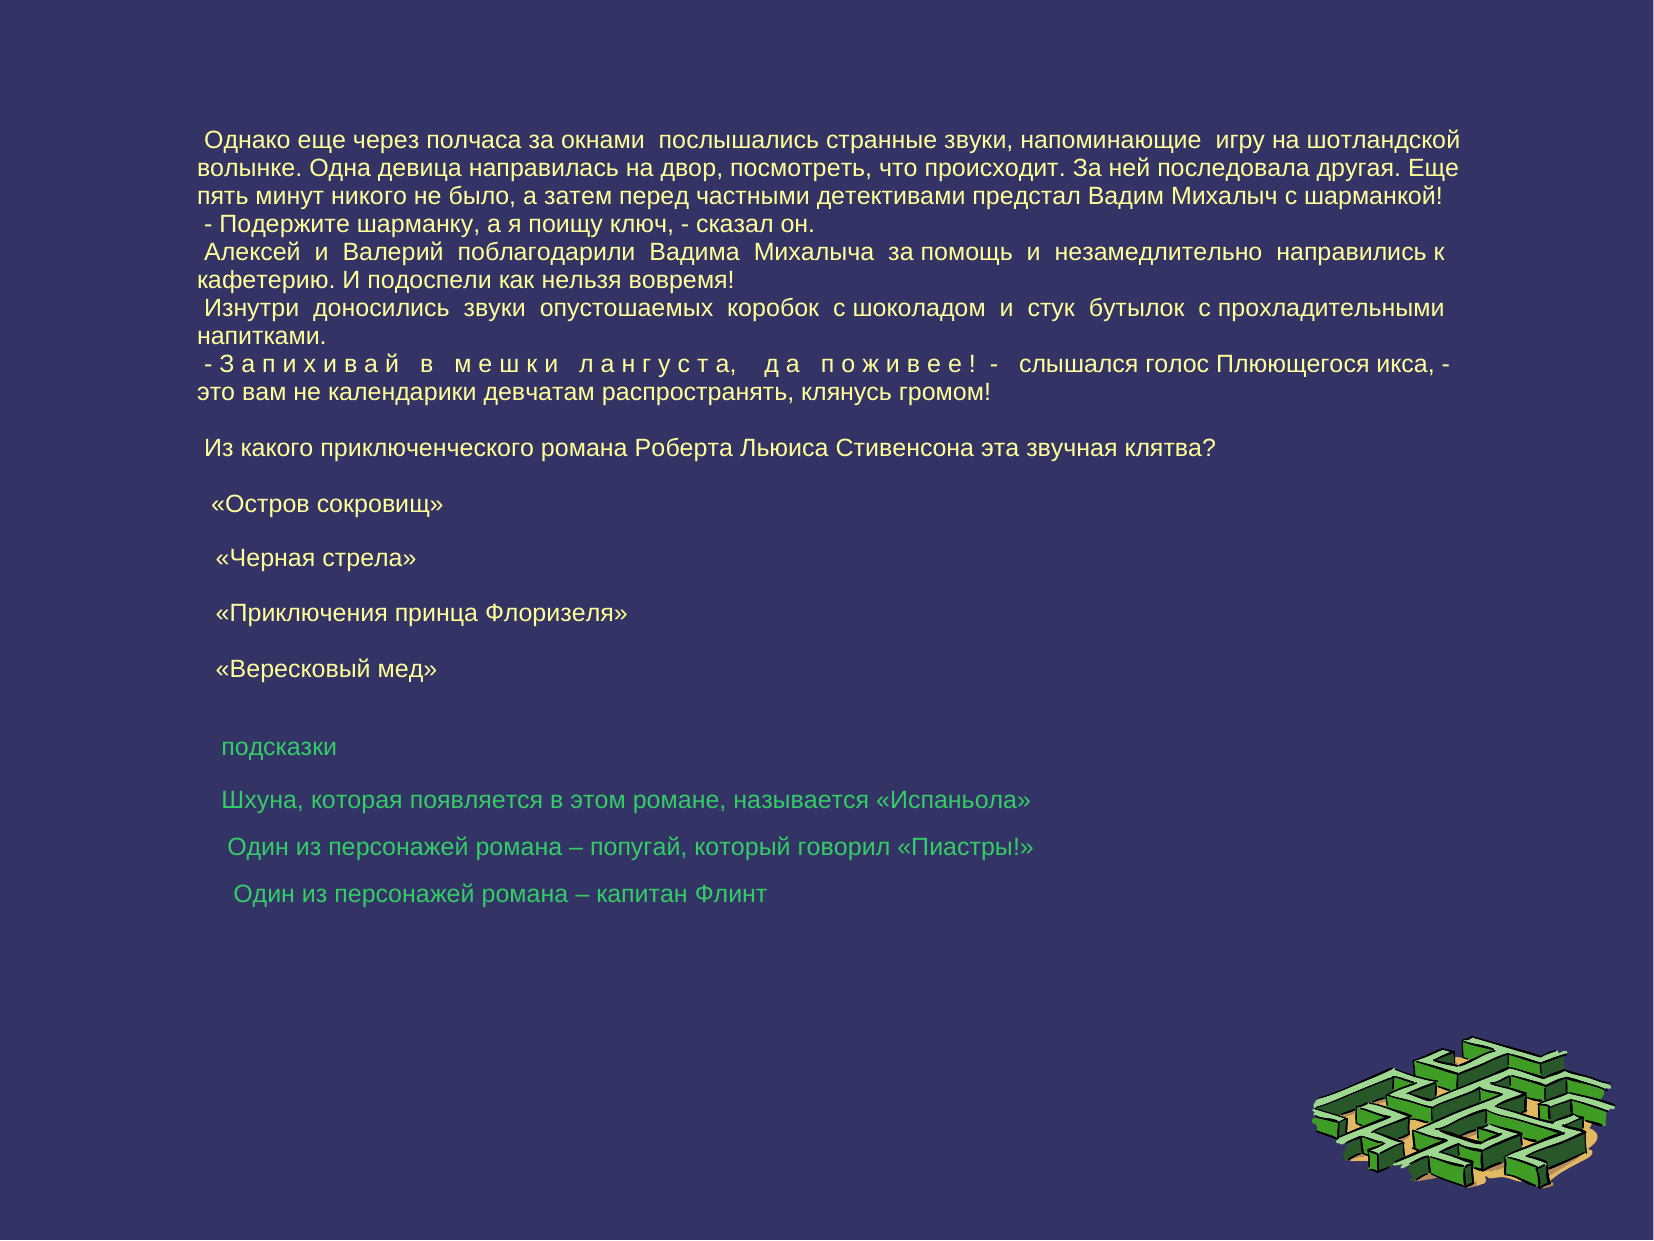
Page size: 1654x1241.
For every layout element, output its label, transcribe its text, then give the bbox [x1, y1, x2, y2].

text_box Однако еще через полчаса за окнами послышались странные звуки, напоминающие игру на шотландской волынке. Одна девица направилась на двор, посмотреть, что происходит. За ней последовала другая. Еще пять минут никого не было, а затем перед частными детективами предстал Вадим Михалыч с шарманкой! - Подержите шарманку, а я поищу ключ, - сказал он. Алексей и Валерий поблагодарили Вадима Михалыча за помощь и незамедлительно направились к кафетерию. И подоспели как нельзя вовремя! Изнутри доносились звуки опустошаемых коробок с шоколадом и стук бутылок с прохладительными напитками. - З а п и х и в а й в м е ш к и л а н г у с т а, д а п о ж и в е е ! - слышался голос Плюющегося икса, - это вам не календарики девчатам распространять, клянусь громом! Из какого приключенческого романа Роберта Льюиса Стивенсона эта звучная клятва? «Остров сокровищ» [182, 118, 1501, 562]
text_box Шхуна, которая появляется в этом романе, называется «Испаньола» [206, 777, 1447, 821]
text_box Один из персонажей романа – капитан Флинт [218, 872, 839, 916]
text_box Один из персонажей романа – попугай, который говорил «Пиастры!» [212, 825, 1093, 869]
text_box «Черная стрела» «Приключения принца Флоризеля» «Вересковый мед» [200, 535, 821, 691]
text_box подсказки [206, 724, 827, 768]
